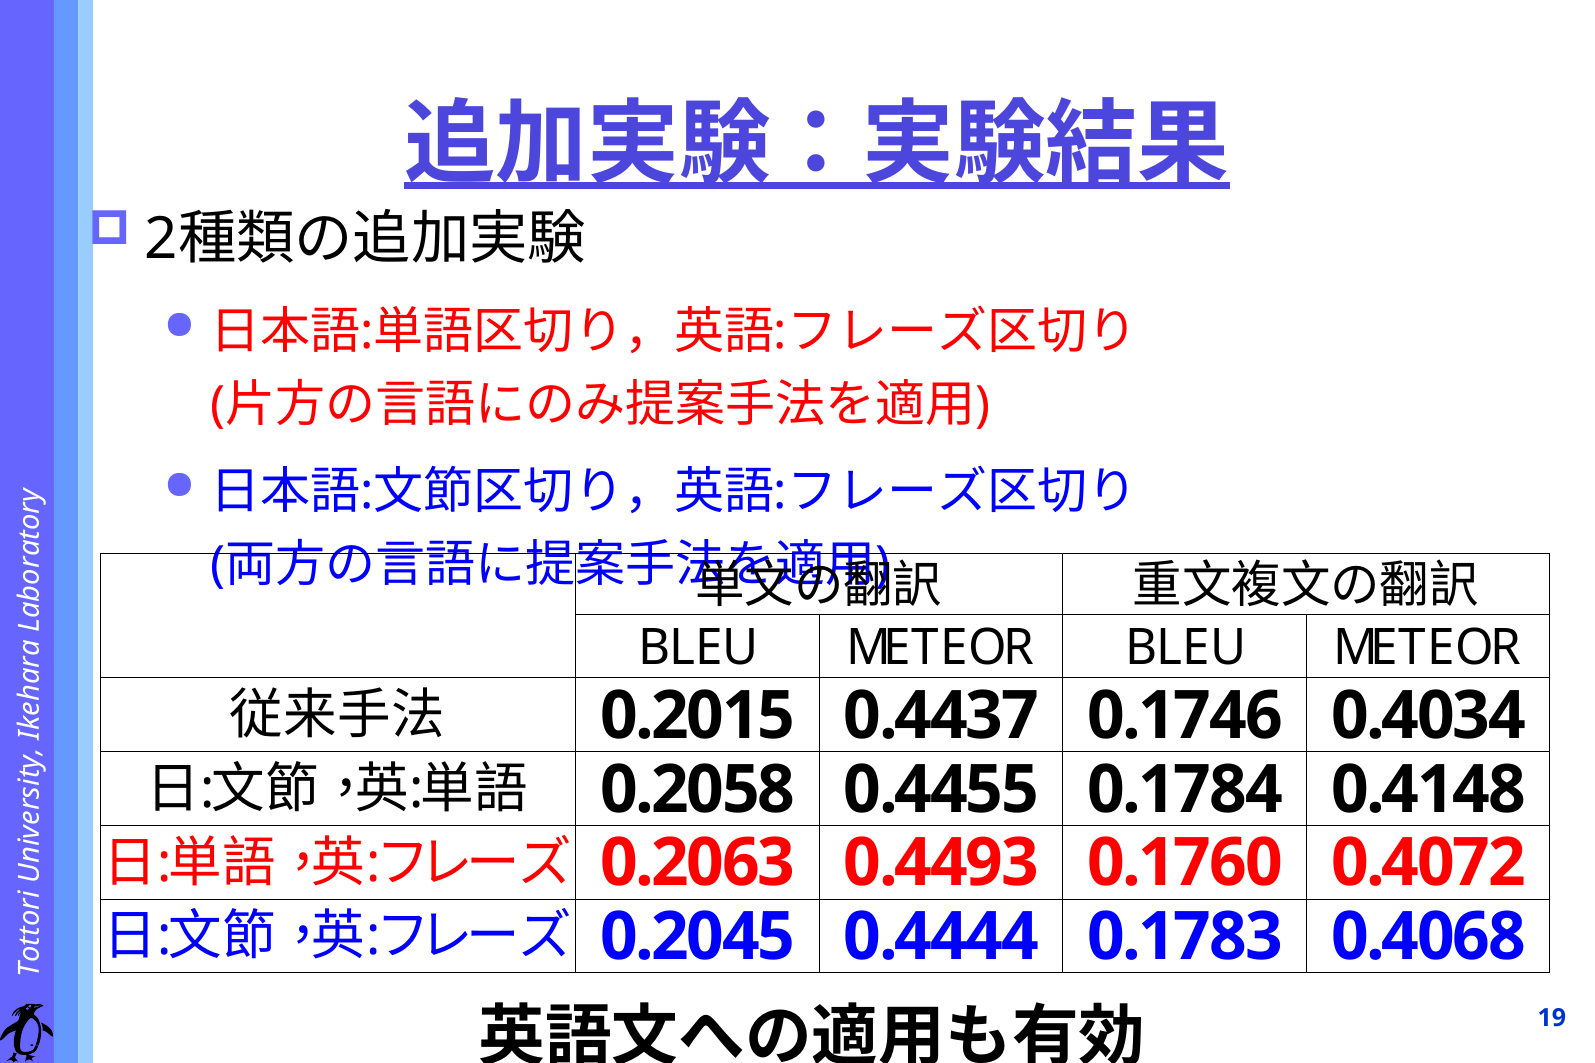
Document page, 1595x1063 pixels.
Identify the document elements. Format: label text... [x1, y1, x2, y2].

chart [99, 553, 1595, 975]
list 2種類の追加実験 日本語:単語区切り，英語:フレーズ区切り (片方の言語にのみ提案手法を適用) 日本語:文節区切り，英語:フレーズ区切り (両方の言語に提案手法を適用) [88, 191, 1595, 533]
text_box 英語文への適用も有効 [59, 974, 1565, 1056]
title 追加実験：実験結果 [92, 24, 1542, 191]
